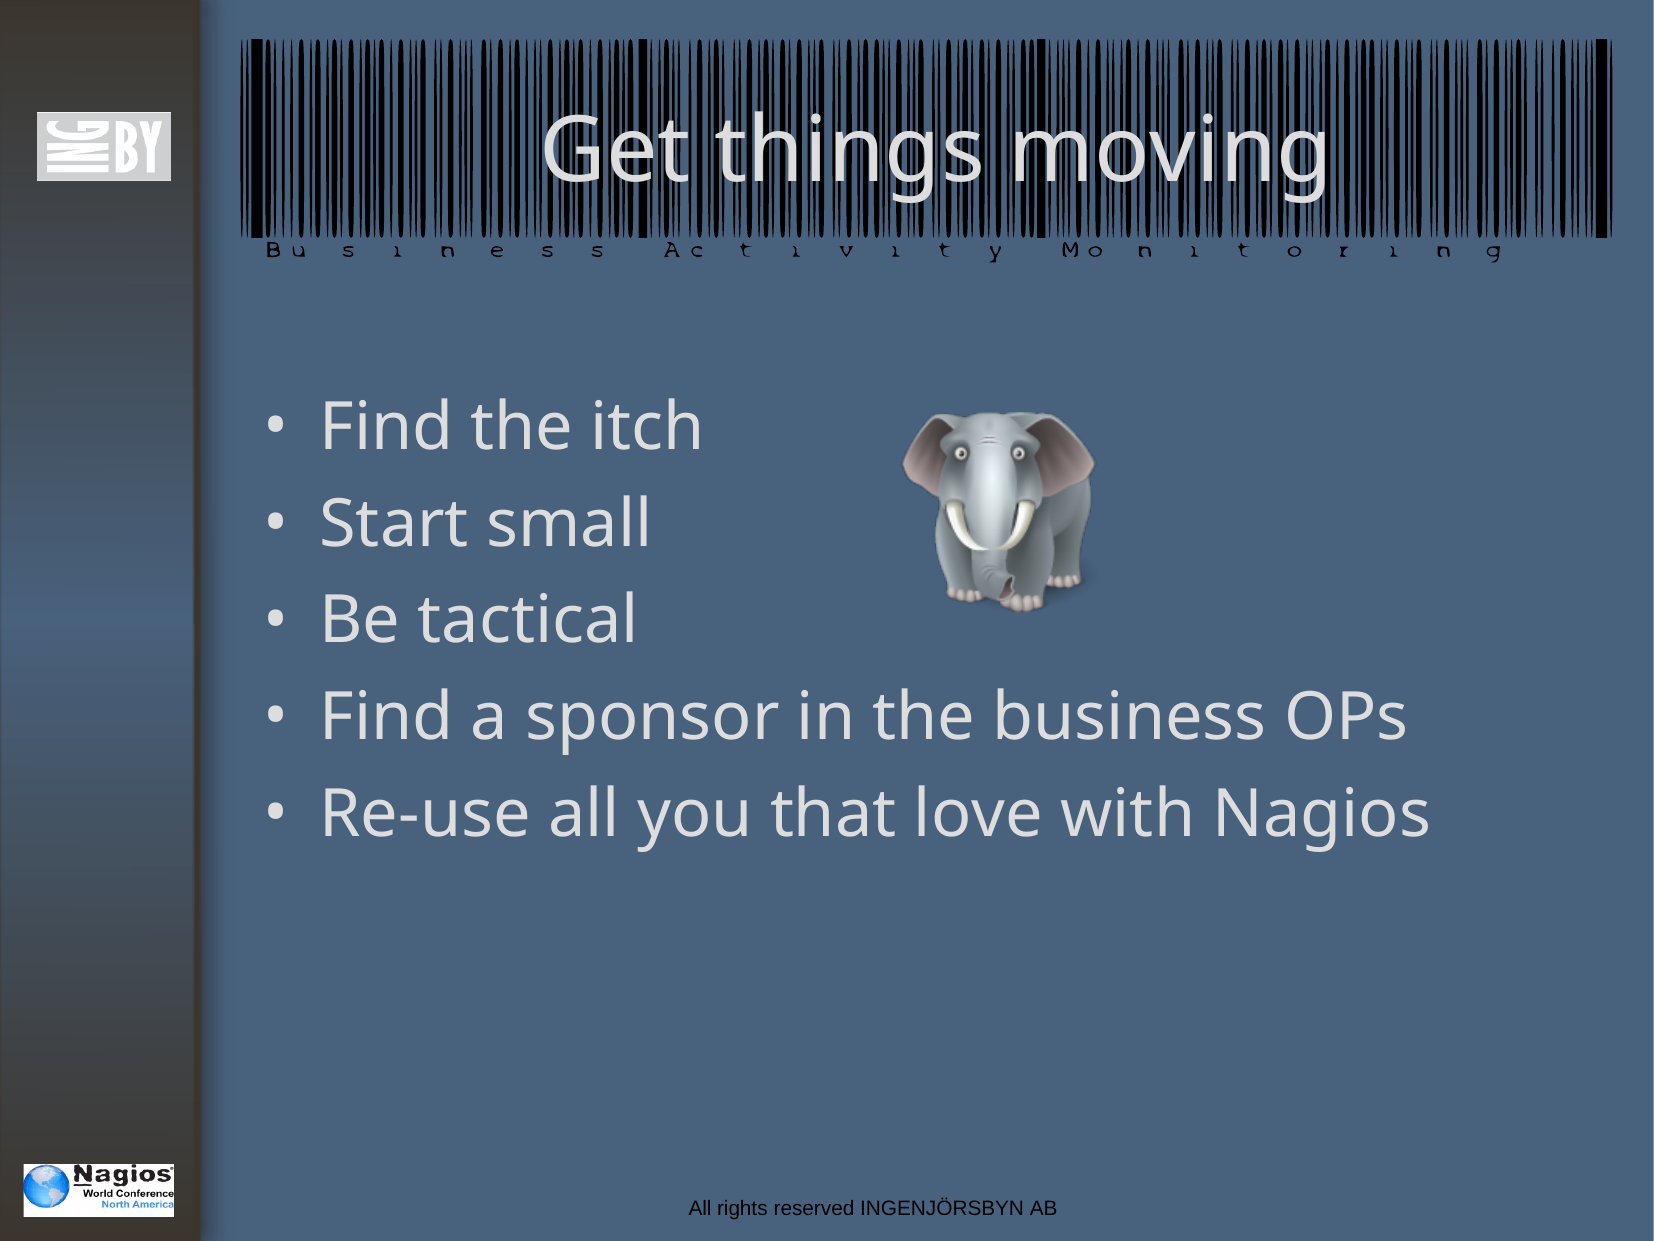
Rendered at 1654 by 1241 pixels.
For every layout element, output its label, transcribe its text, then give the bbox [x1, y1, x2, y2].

list Find the itch Start small Be tactical Find a sponsor in the business OPs Re-use all you that love with Nagios [248, 375, 1613, 1088]
picture [0, 0, 1654, 1241]
title Get things moving [261, 14, 1613, 275]
